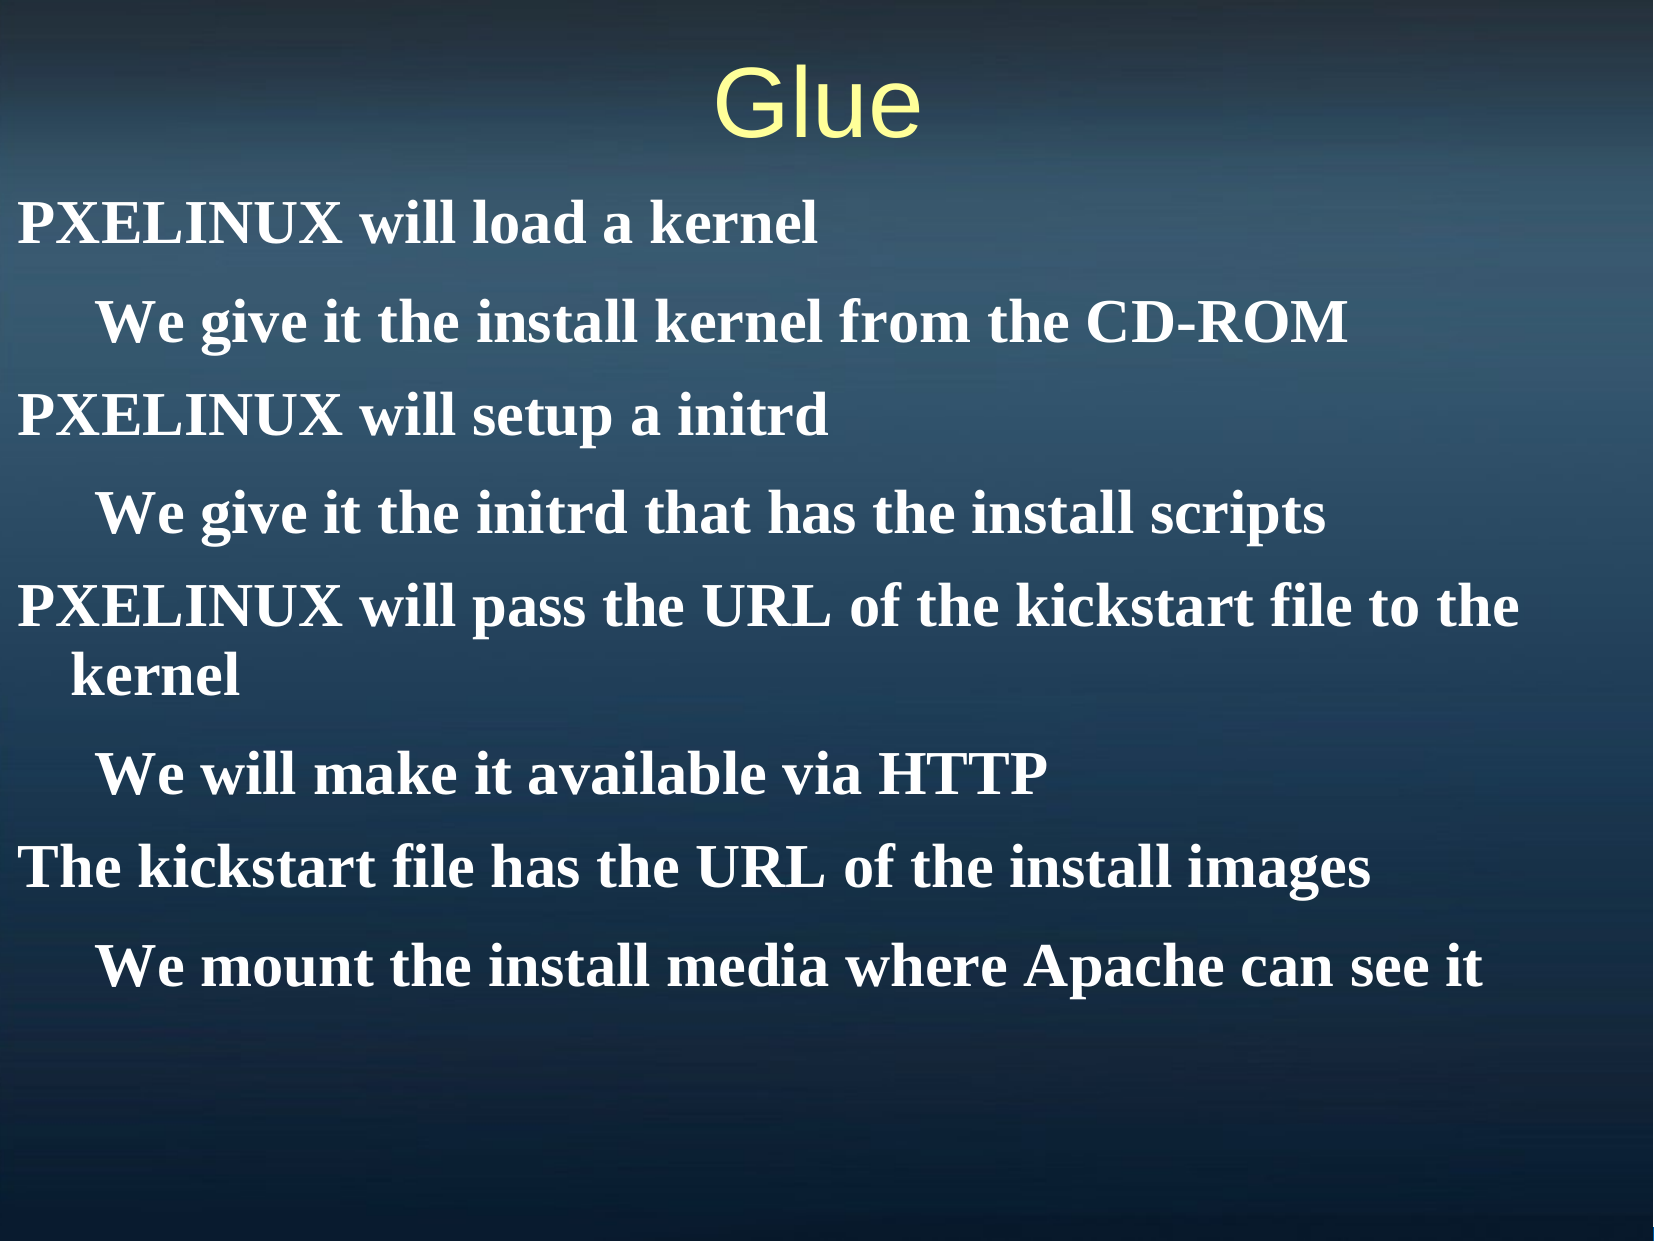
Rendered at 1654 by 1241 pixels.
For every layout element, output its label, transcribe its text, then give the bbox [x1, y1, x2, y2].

picture [0, 0, 1653, 1241]
list PXELINUX will load a kernel We give it the install kernel from the CD-ROM PXELINUX will setup a initrd We give it the initrd that has the install scripts PXELINUX will pass the URL of the kickstart file to the kernel We will make it available via HTTP The kickstart file has the URL of the install images We mount the install media where Apache can see it [0, 187, 1576, 1223]
title Glue [112, 17, 1525, 187]
